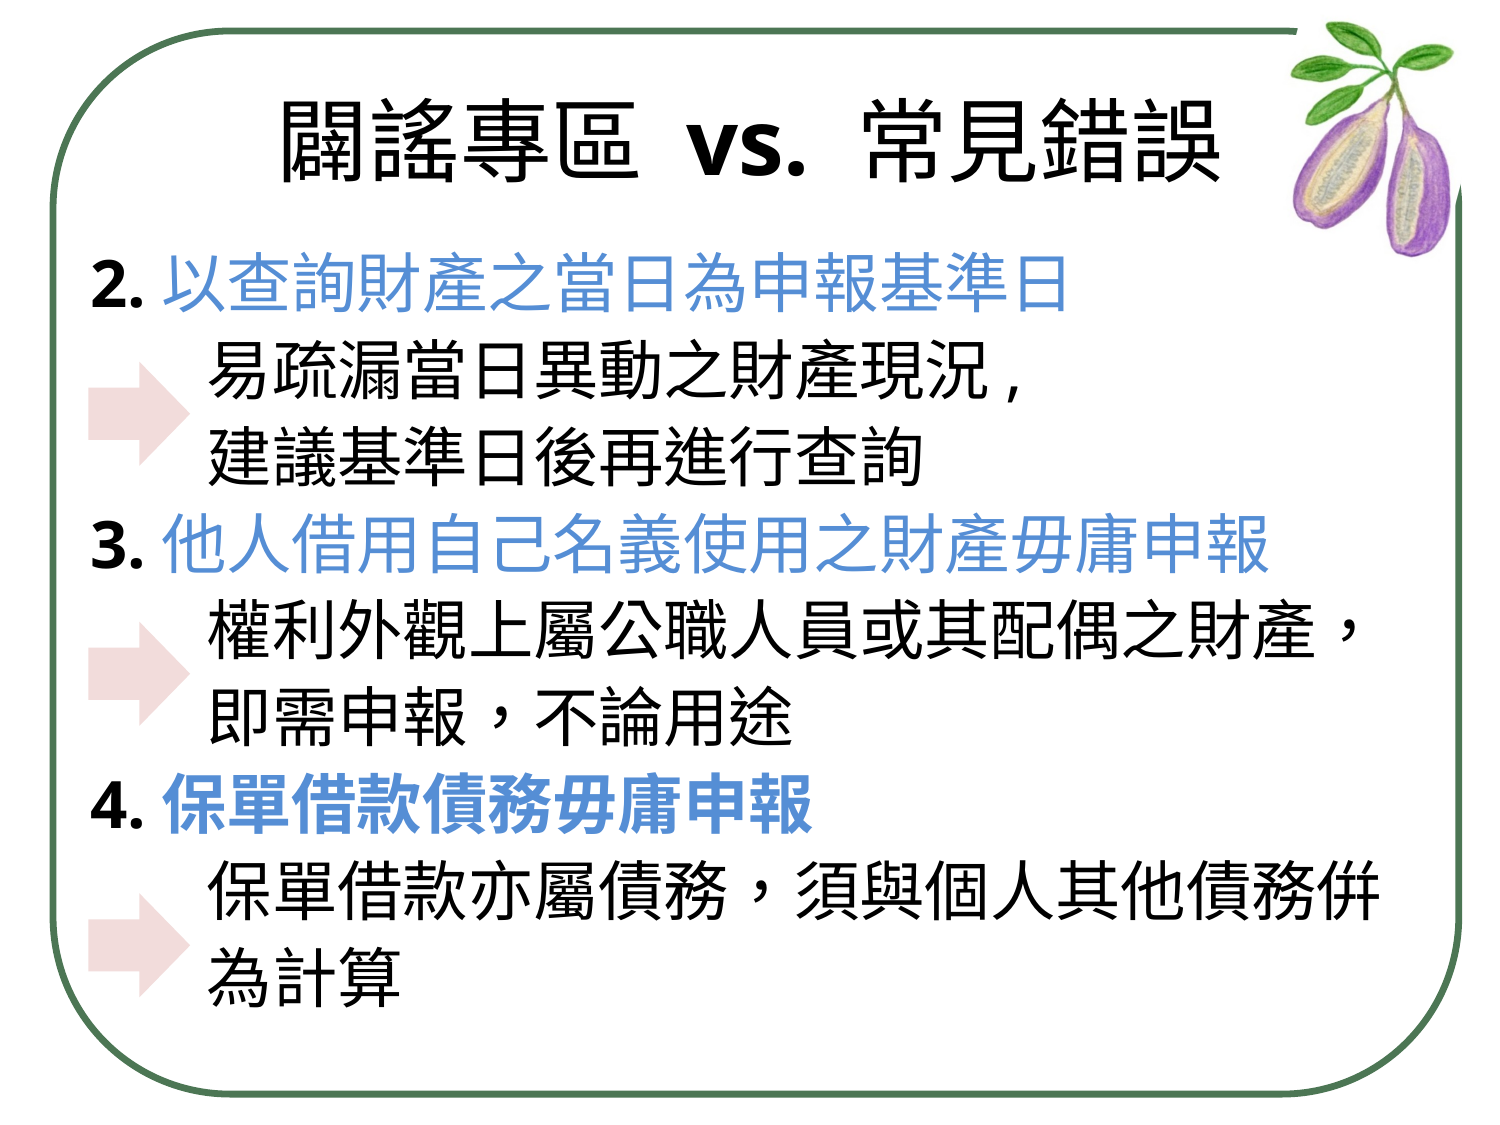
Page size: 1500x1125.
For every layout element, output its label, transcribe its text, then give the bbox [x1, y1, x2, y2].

text_box [88, 893, 191, 998]
title 闢謠專區 vs. 常見錯誤 [75, 45, 1426, 233]
text_box [168, 1083, 1344, 1095]
list 2.以查詢財產之當日為申報基準日 易疏漏當日異動之財產現況, 建議基準日後再進行查詢 3.他人借用自己名義使用之財產毋庸申報 權利外觀上屬公職人員或其配偶之財產， 即需申報，不論用途 4.保單借款債務毋庸申報 保單借款亦屬債務，須與個人其他債務倂 為計算 [75, 243, 1426, 1083]
text_box [88, 361, 191, 466]
text_box [1426, 194, 1459, 1020]
picture [1293, 0, 1496, 268]
text_box [88, 621, 191, 726]
text_box [161, 30, 1297, 45]
text_box [53, 122, 1340, 1003]
